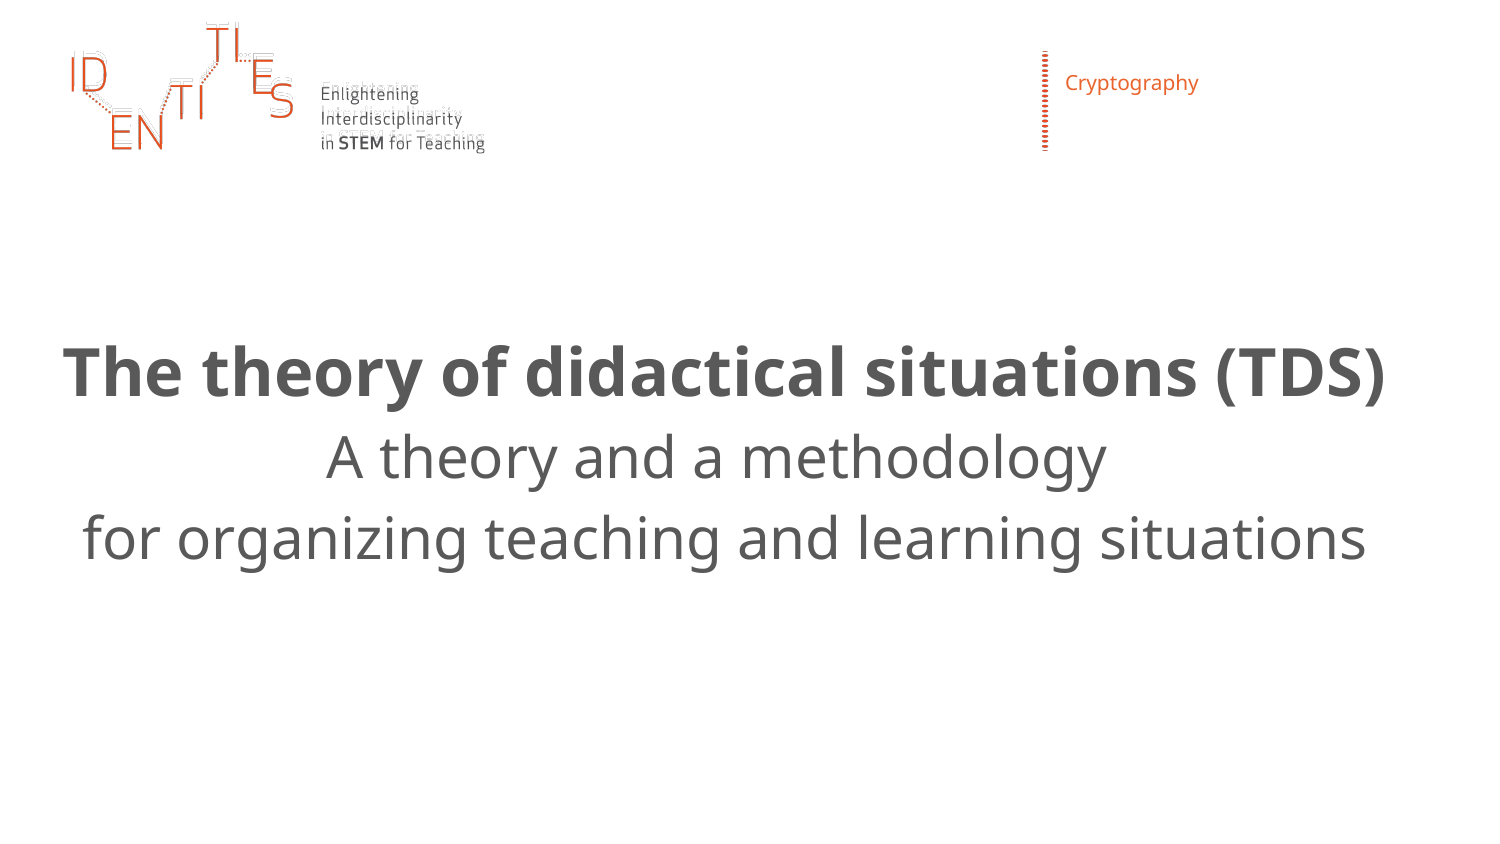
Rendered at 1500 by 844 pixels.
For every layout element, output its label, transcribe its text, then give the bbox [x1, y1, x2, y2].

picture [1042, 51, 1051, 151]
text_box The theory of didactical situations (TDS) A theory and a methodology for organizing teaching and learning situations [47, 210, 1443, 822]
text_box Cryptography [1050, 61, 1472, 168]
picture [71, 18, 485, 157]
